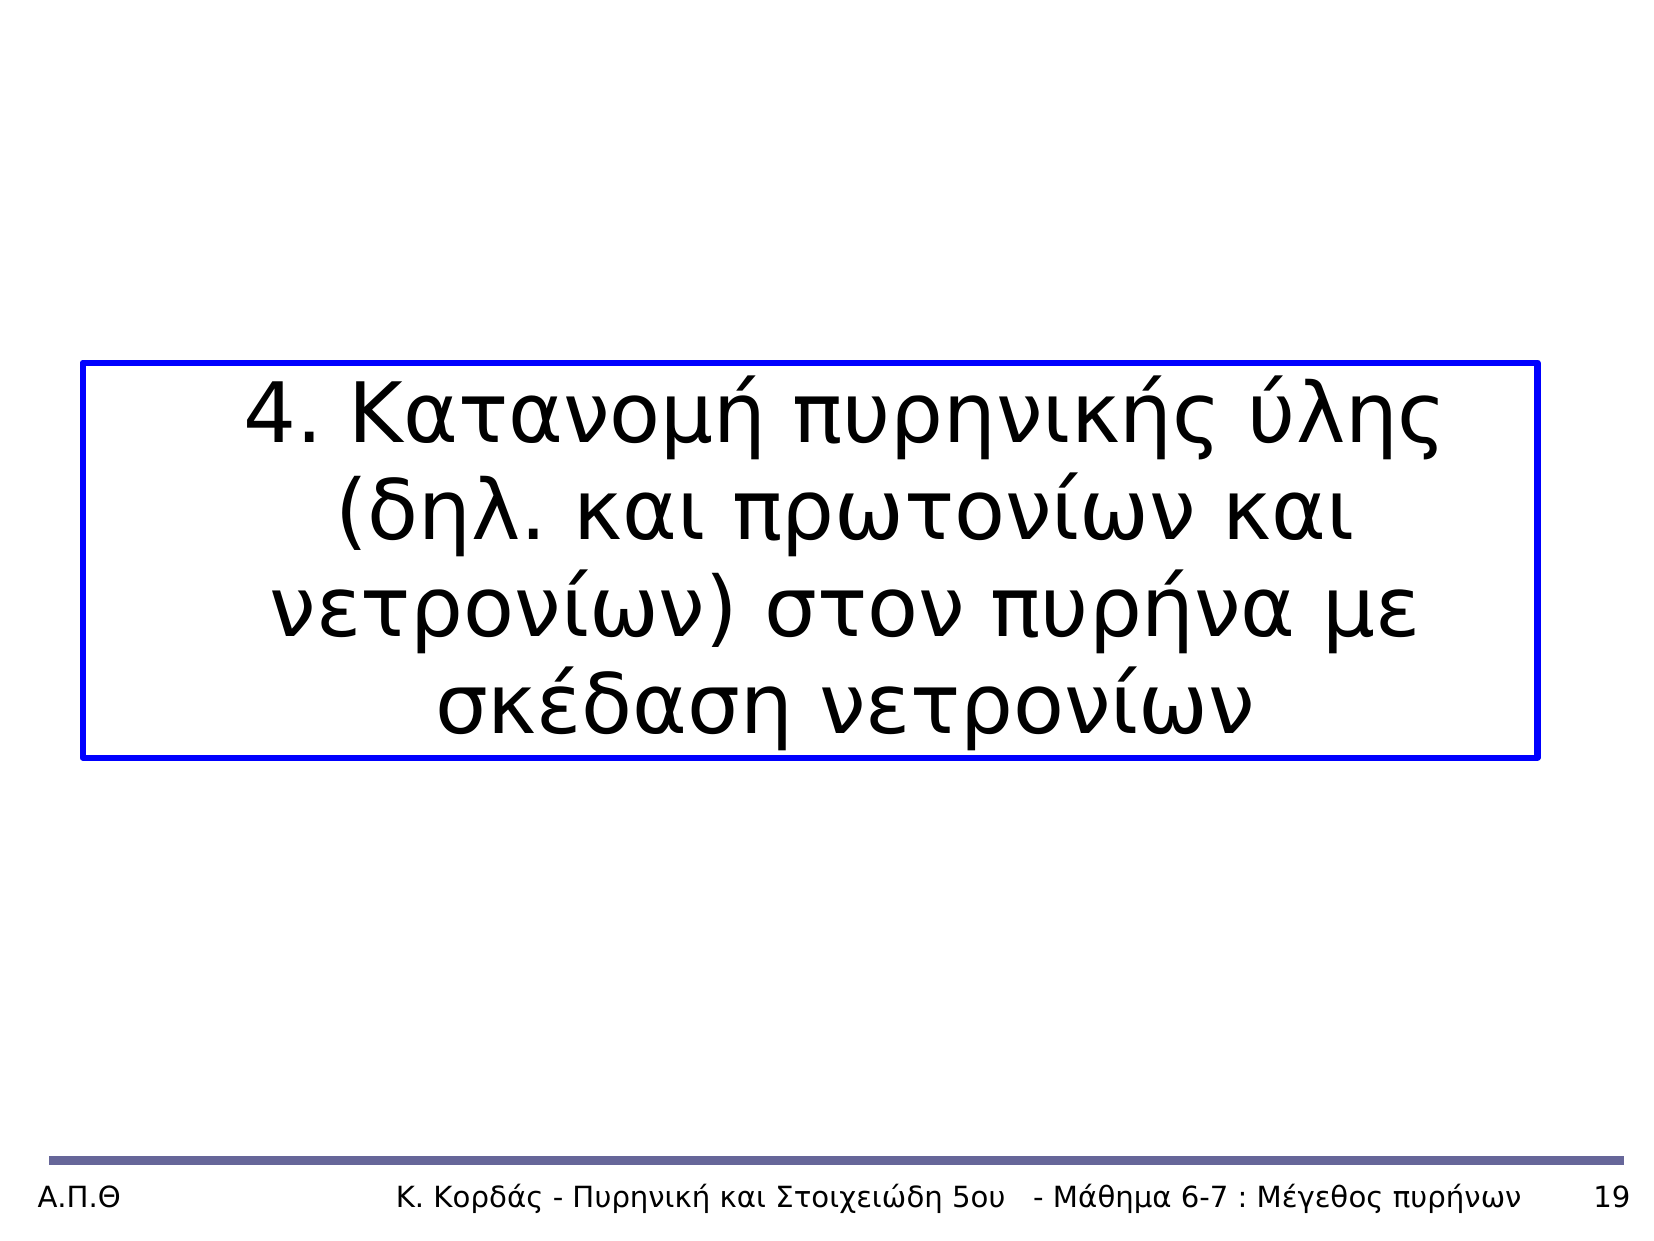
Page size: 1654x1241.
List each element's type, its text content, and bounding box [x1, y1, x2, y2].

list 4. Κατανομή πυρηνικής ύλης (δηλ. και πρωτονίων και νετρονίων) στον πυρήνα με σκέδαση νετρονίων [82, 362, 1538, 758]
